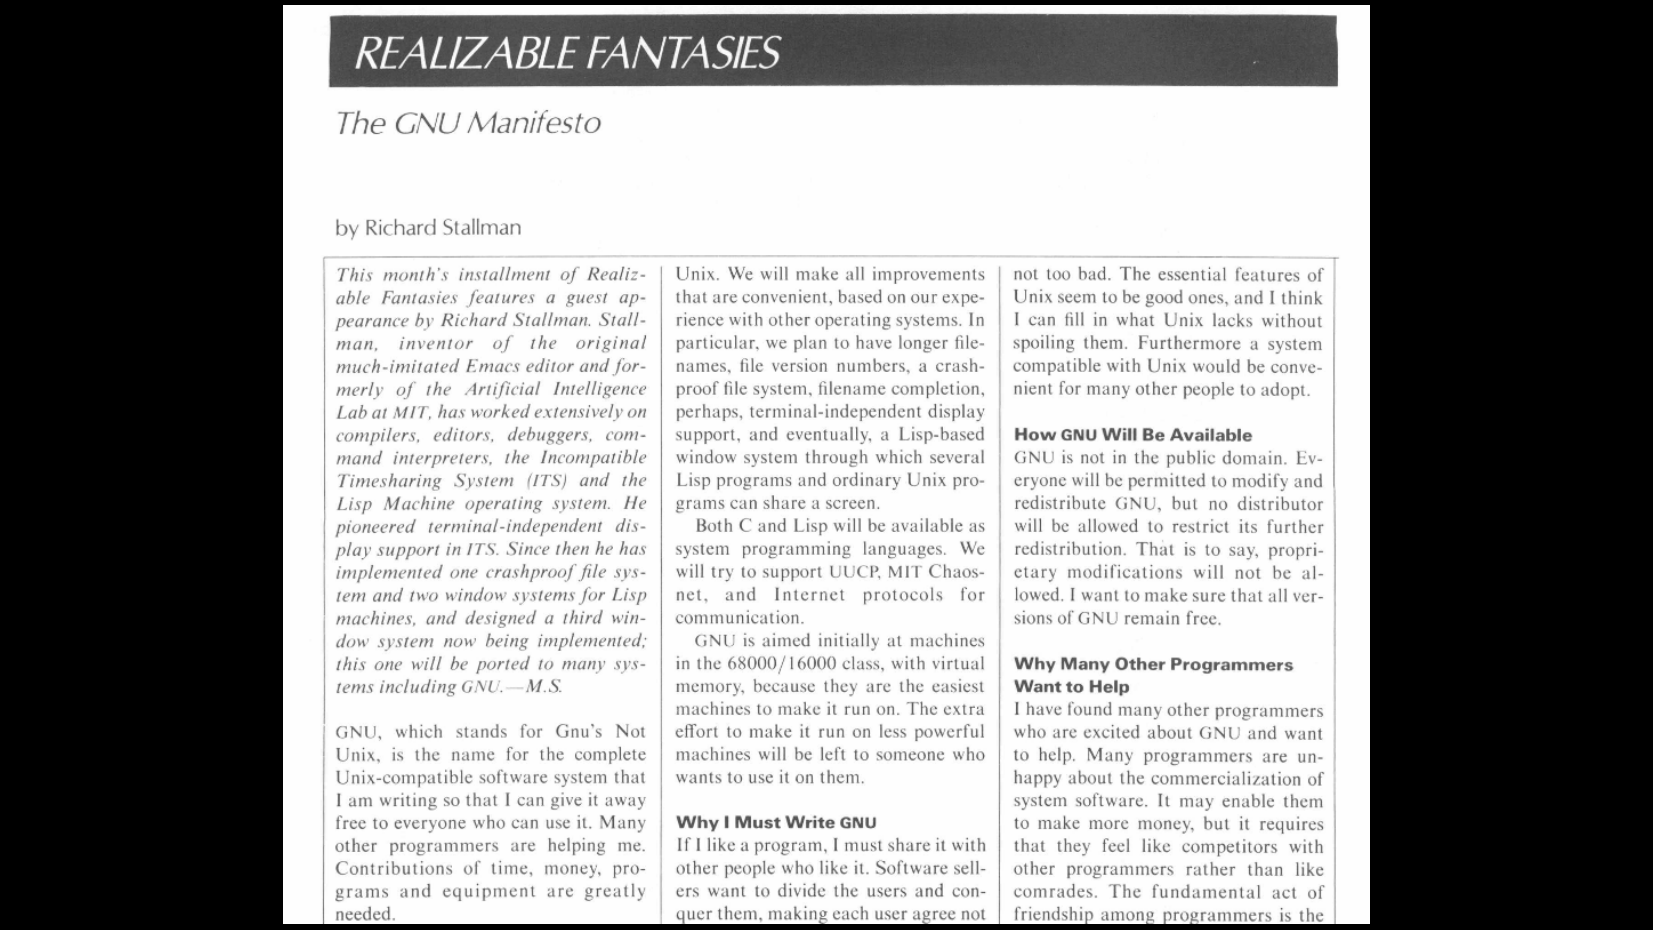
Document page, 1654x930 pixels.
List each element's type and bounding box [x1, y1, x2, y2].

picture [283, 5, 1370, 924]
